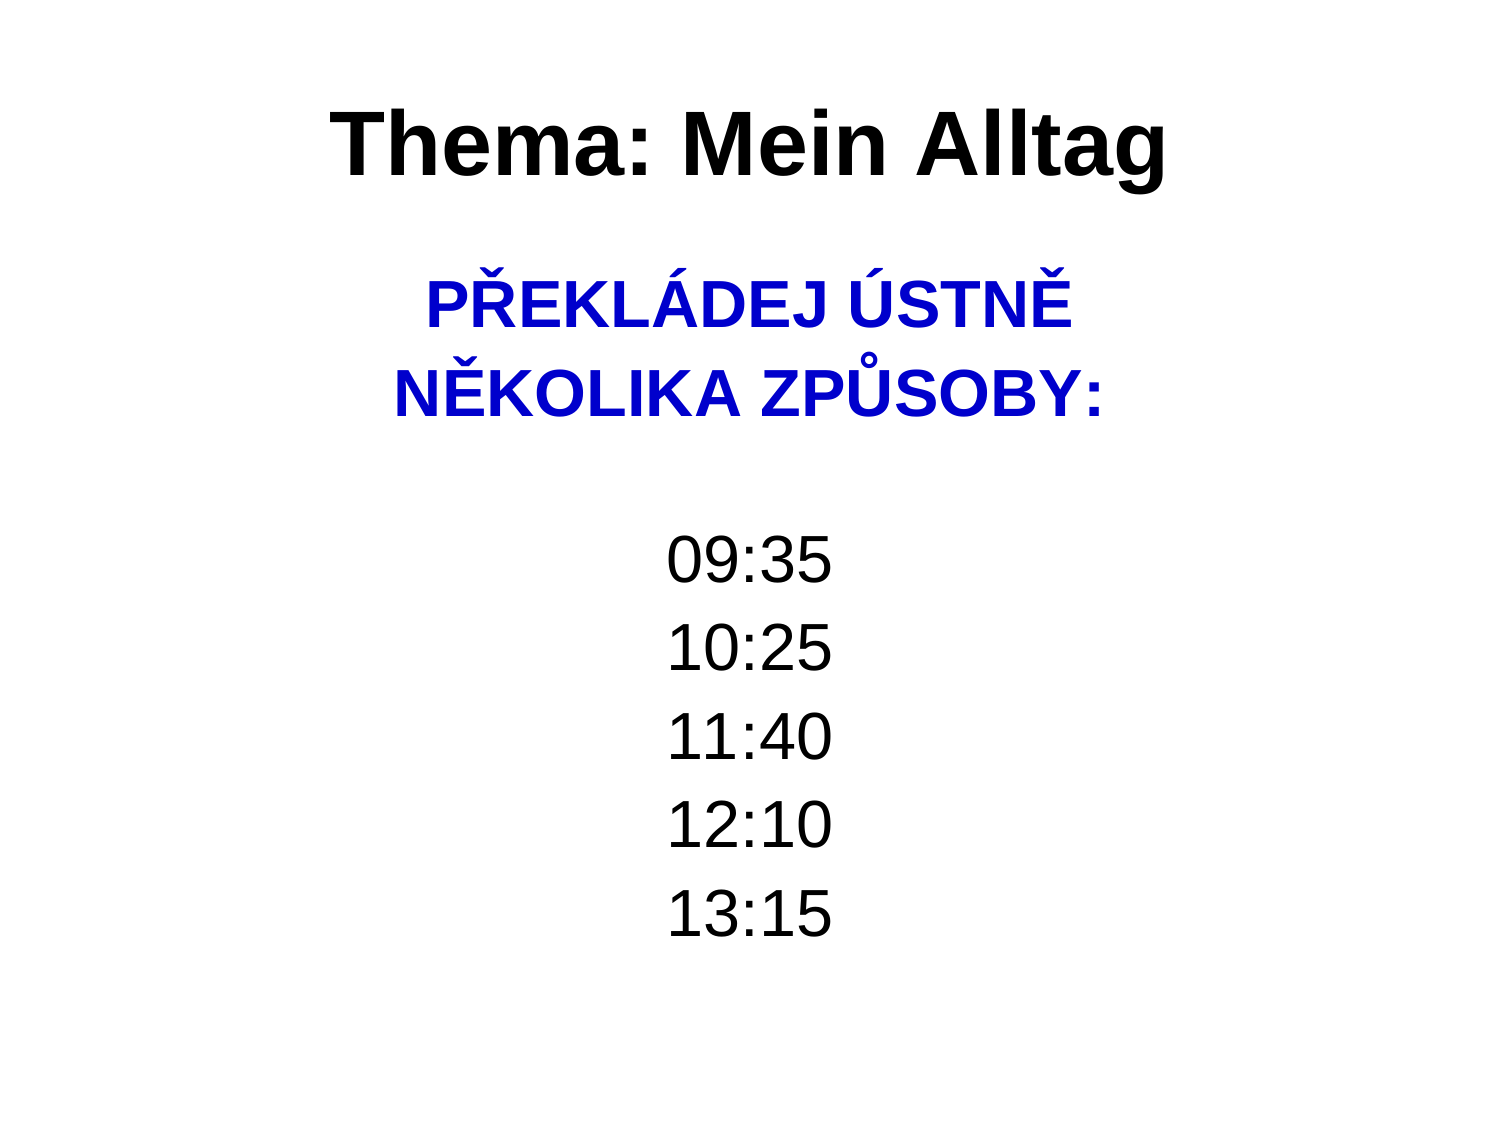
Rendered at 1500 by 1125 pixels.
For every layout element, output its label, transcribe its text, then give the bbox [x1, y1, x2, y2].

list PŘEKLÁDEJ ÚSTNĚ NĚKOLIKA ZPŮSOBY: 09:35 10:25 11:40 12:10 13:15 [75, 262, 1426, 1006]
title Thema: Mein Alltag [75, 45, 1426, 233]
